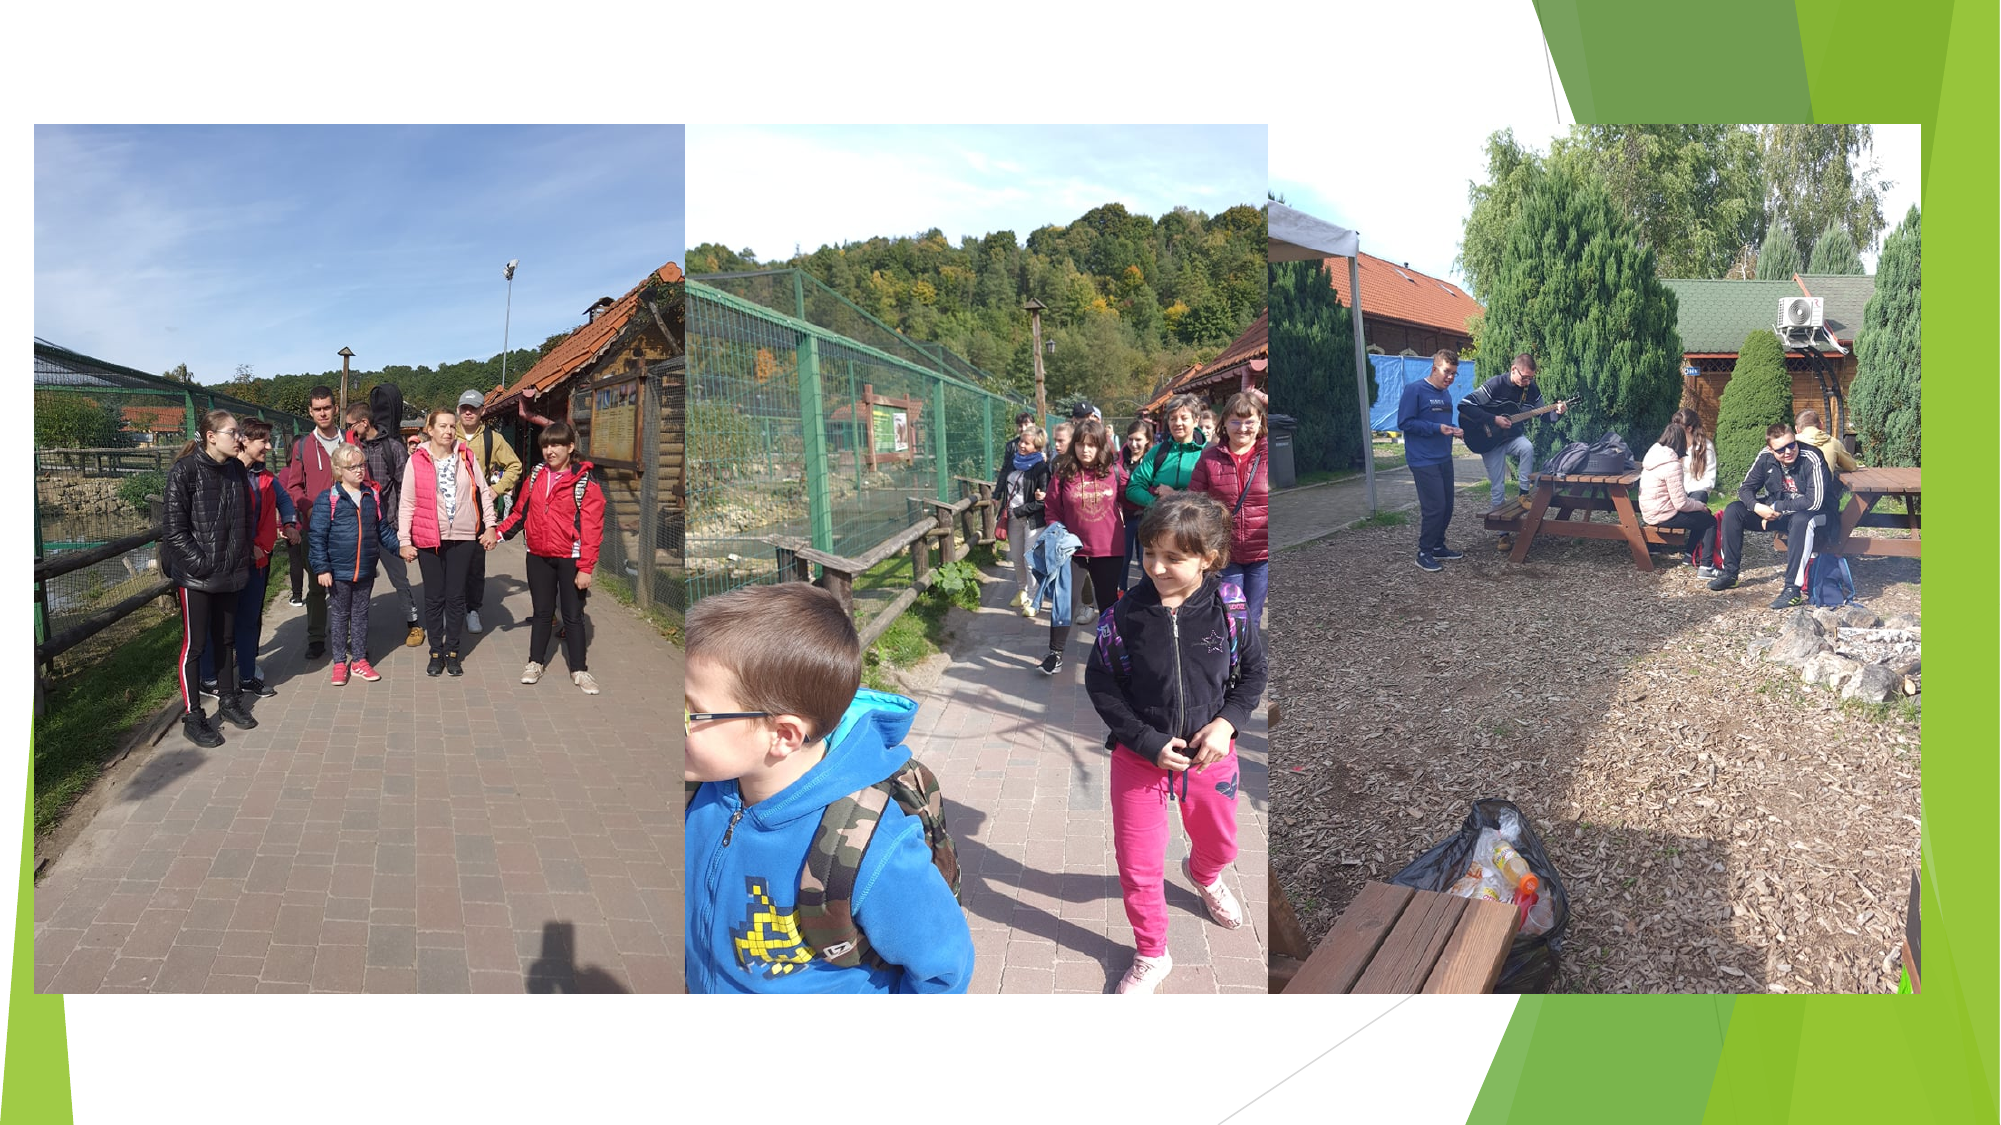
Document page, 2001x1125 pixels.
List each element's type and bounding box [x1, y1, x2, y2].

picture [34, 124, 1921, 994]
